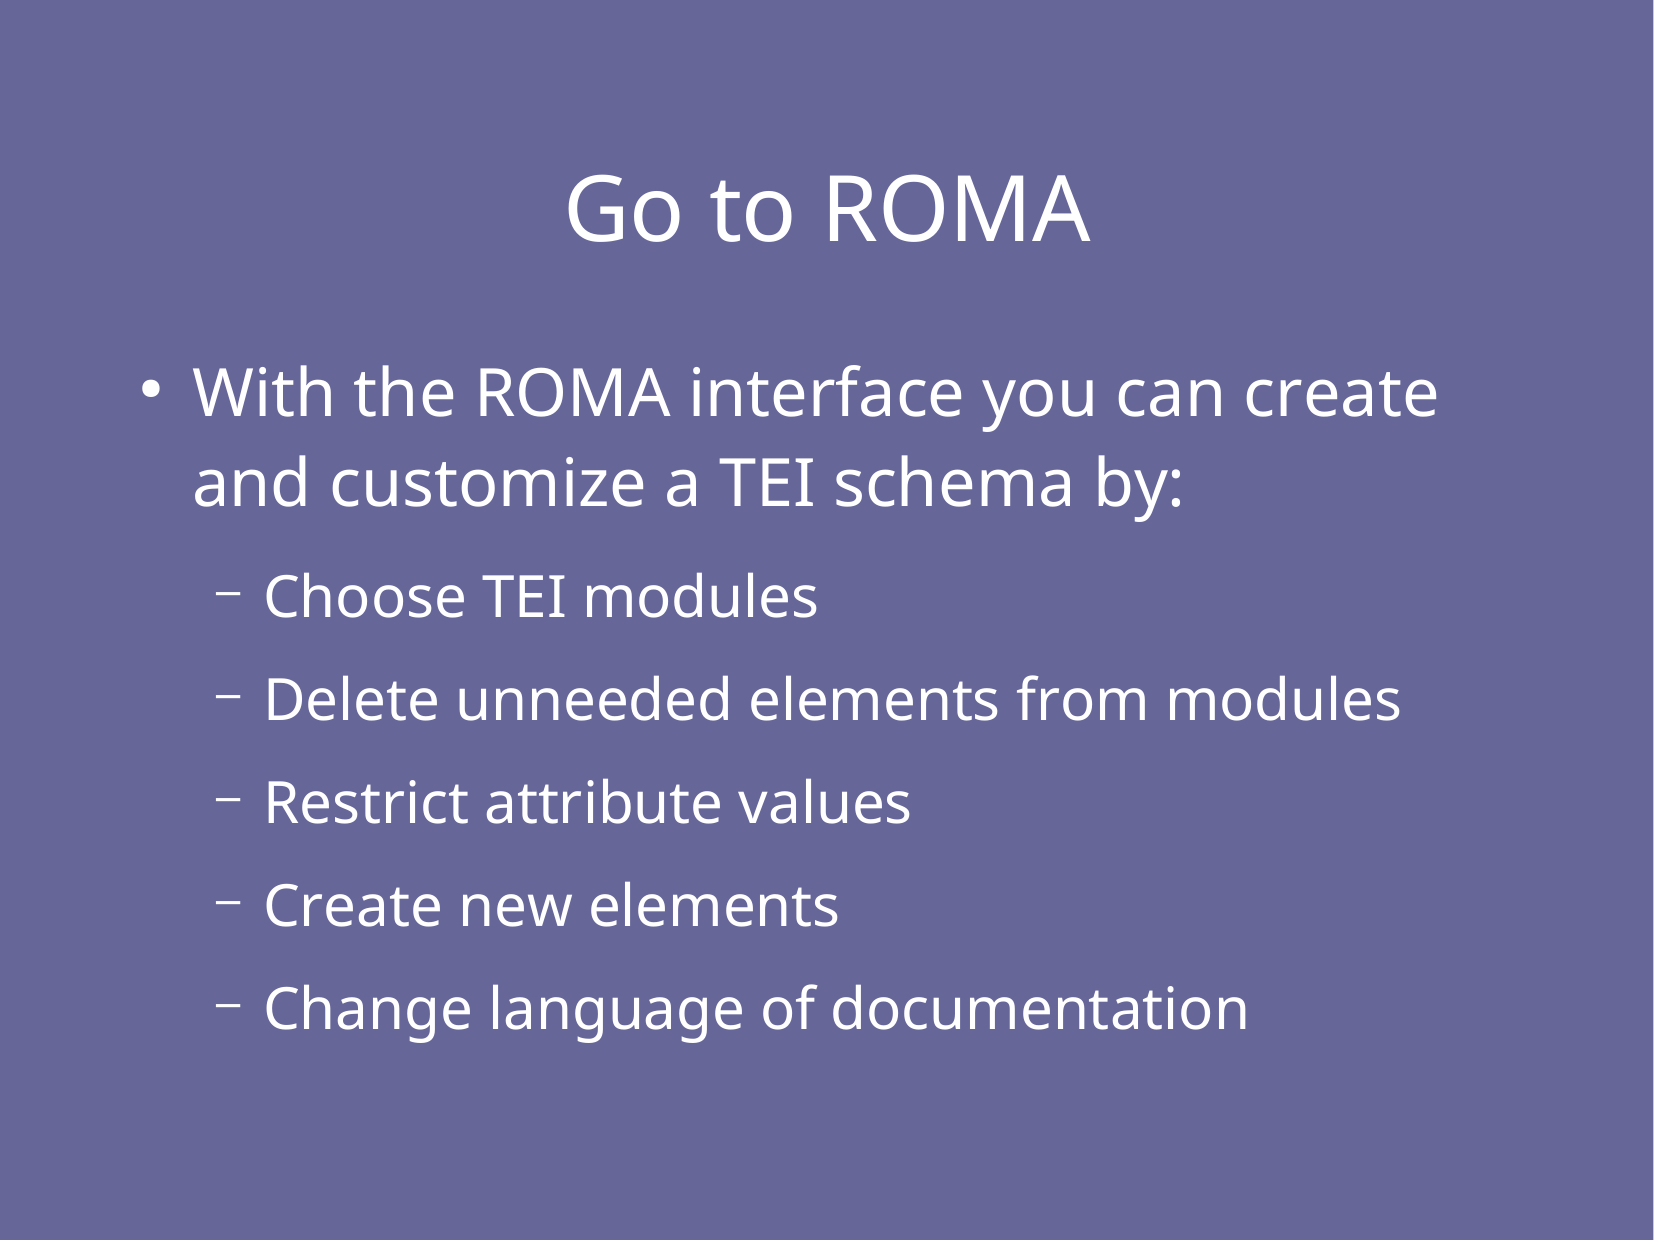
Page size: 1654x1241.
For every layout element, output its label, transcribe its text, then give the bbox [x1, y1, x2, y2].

title Go to ROMA [121, 102, 1534, 310]
list With the ROMA interface you can create and customize a TEI schema by: Choose TEI modules Delete unneeded elements from modules Restrict attribute values Create new elements Change language of documentation [121, 344, 1534, 1127]
